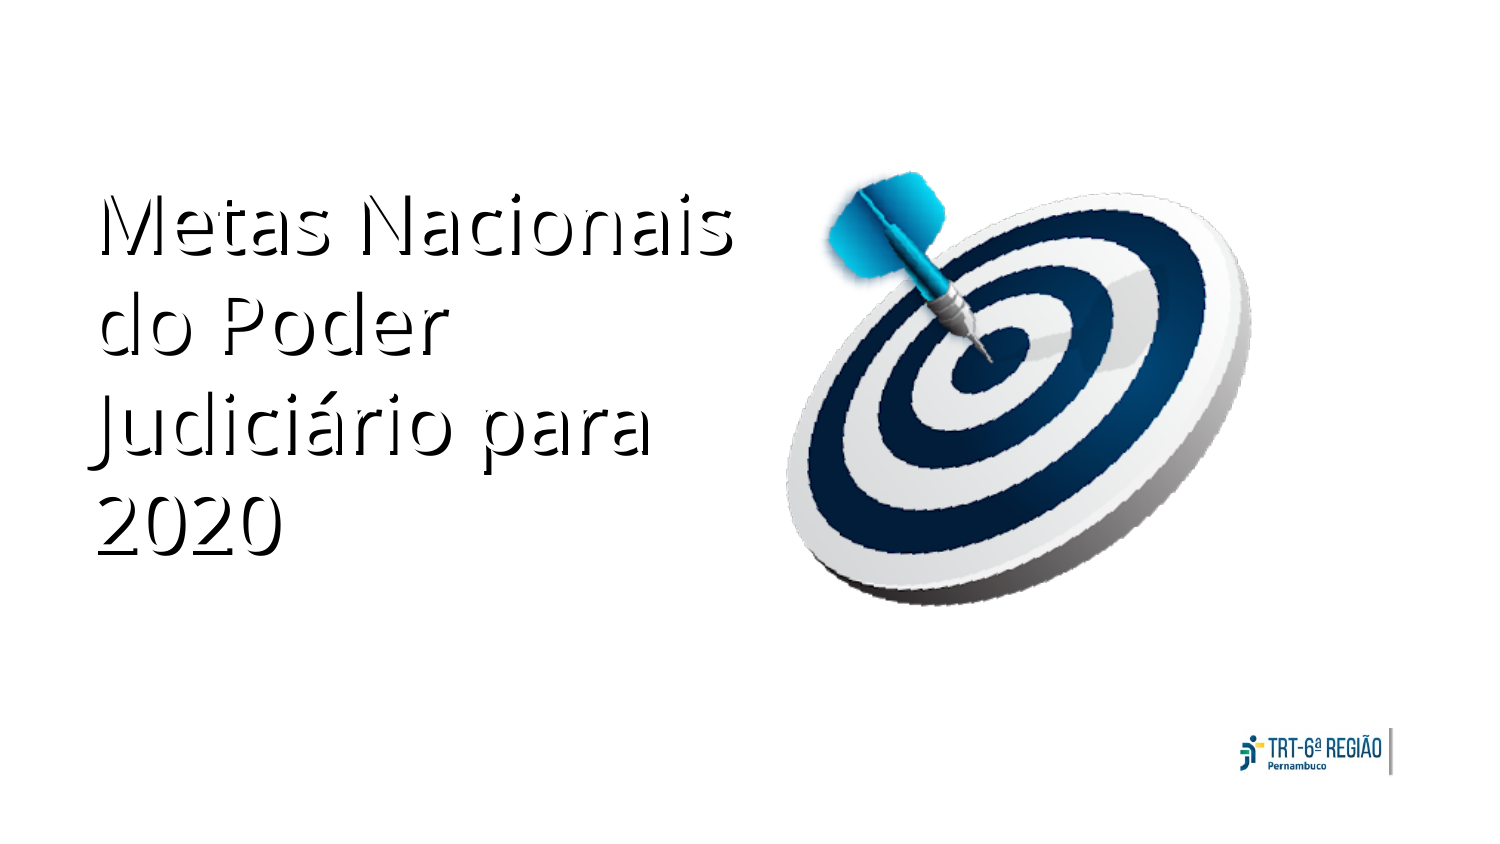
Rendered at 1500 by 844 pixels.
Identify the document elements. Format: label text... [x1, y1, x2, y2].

picture [772, 152, 1266, 645]
picture [1232, 728, 1389, 777]
title Metas Nacionais do Poder Judiciário para 2020 [75, 91, 751, 645]
